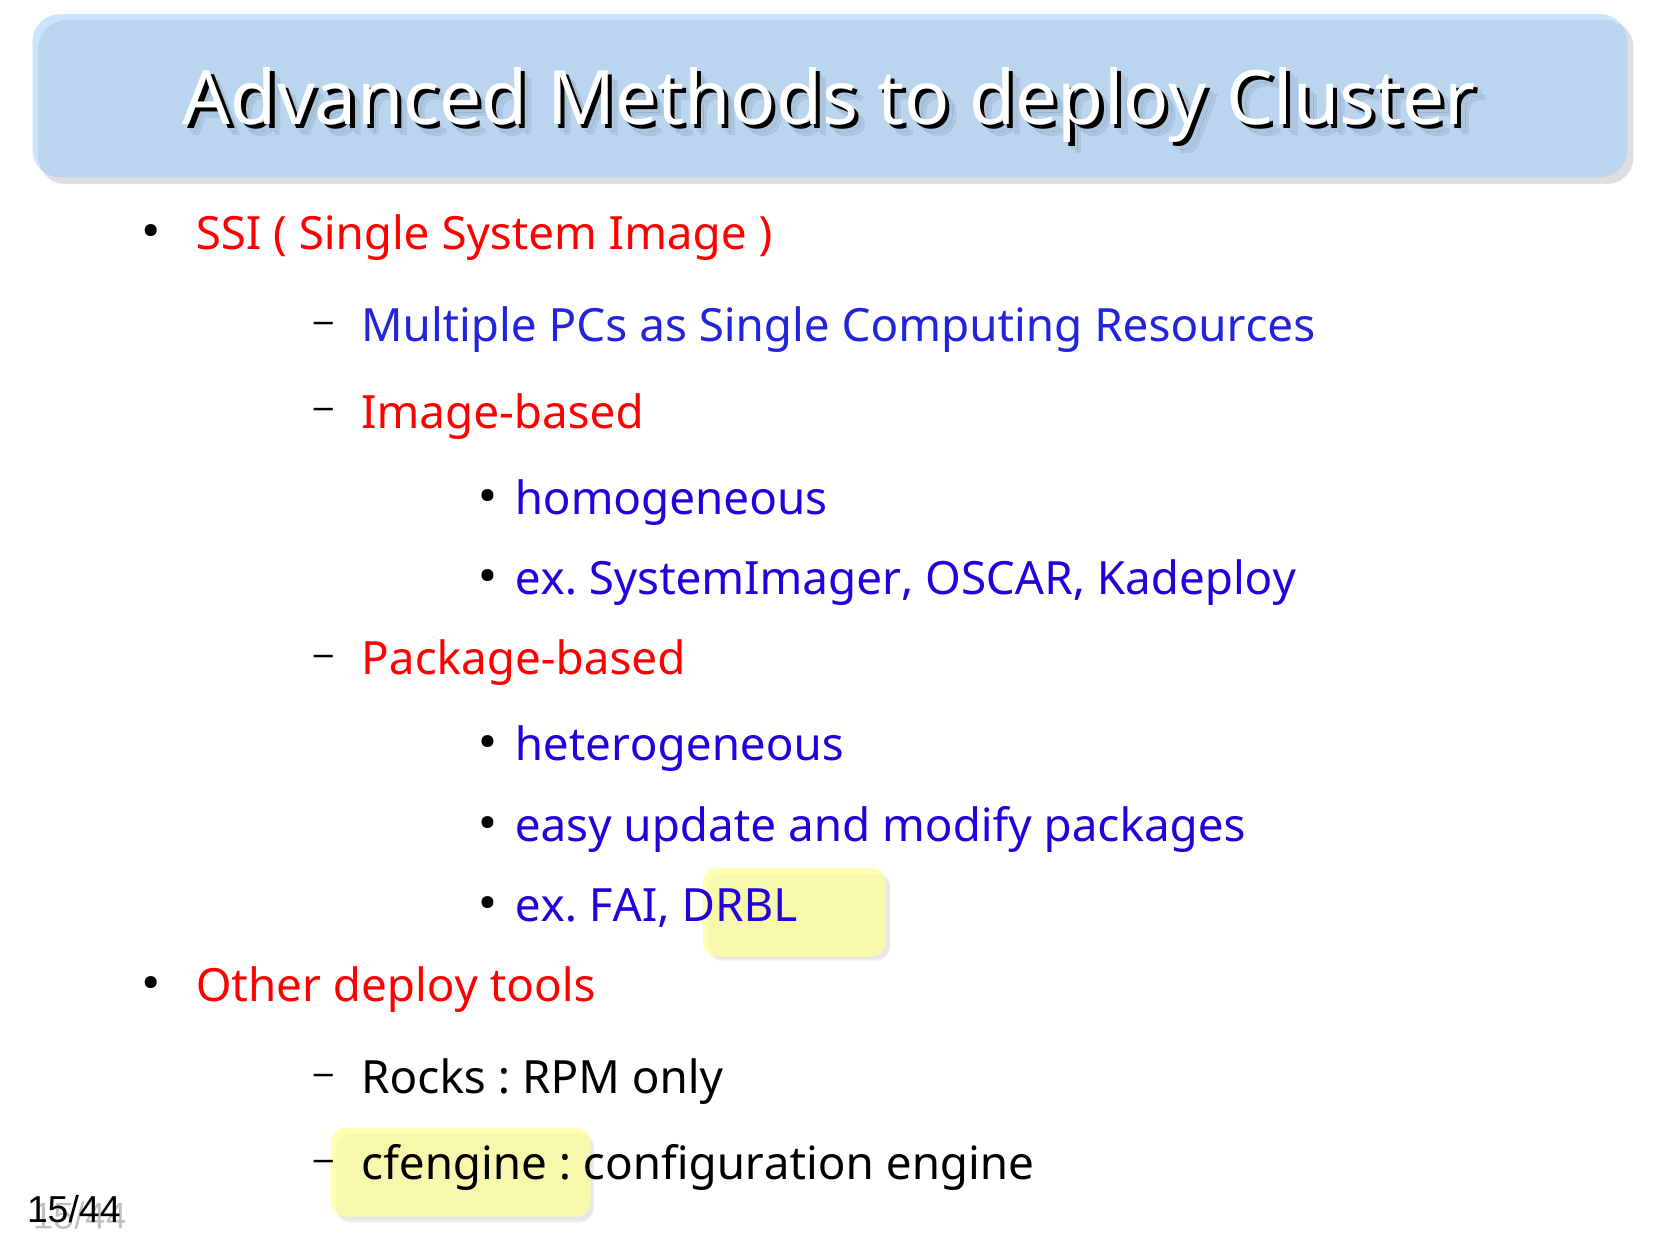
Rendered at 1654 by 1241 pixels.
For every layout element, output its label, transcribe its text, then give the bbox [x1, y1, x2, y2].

list SSI ( Single System Image ) Multiple PCs as Single Computing Resources Image-based homogeneous ex. SystemImager, OSCAR, Kadeploy Package-based heterogeneous easy update and modify packages ex. FAI, DRBL Other deploy tools Rocks : RPM only cfengine : configuration engine [124, 200, 1542, 1229]
text_box <編號>/44 [0, 1181, 148, 1239]
text_box Advanced Methods to deploy Cluster [32, 14, 1628, 178]
